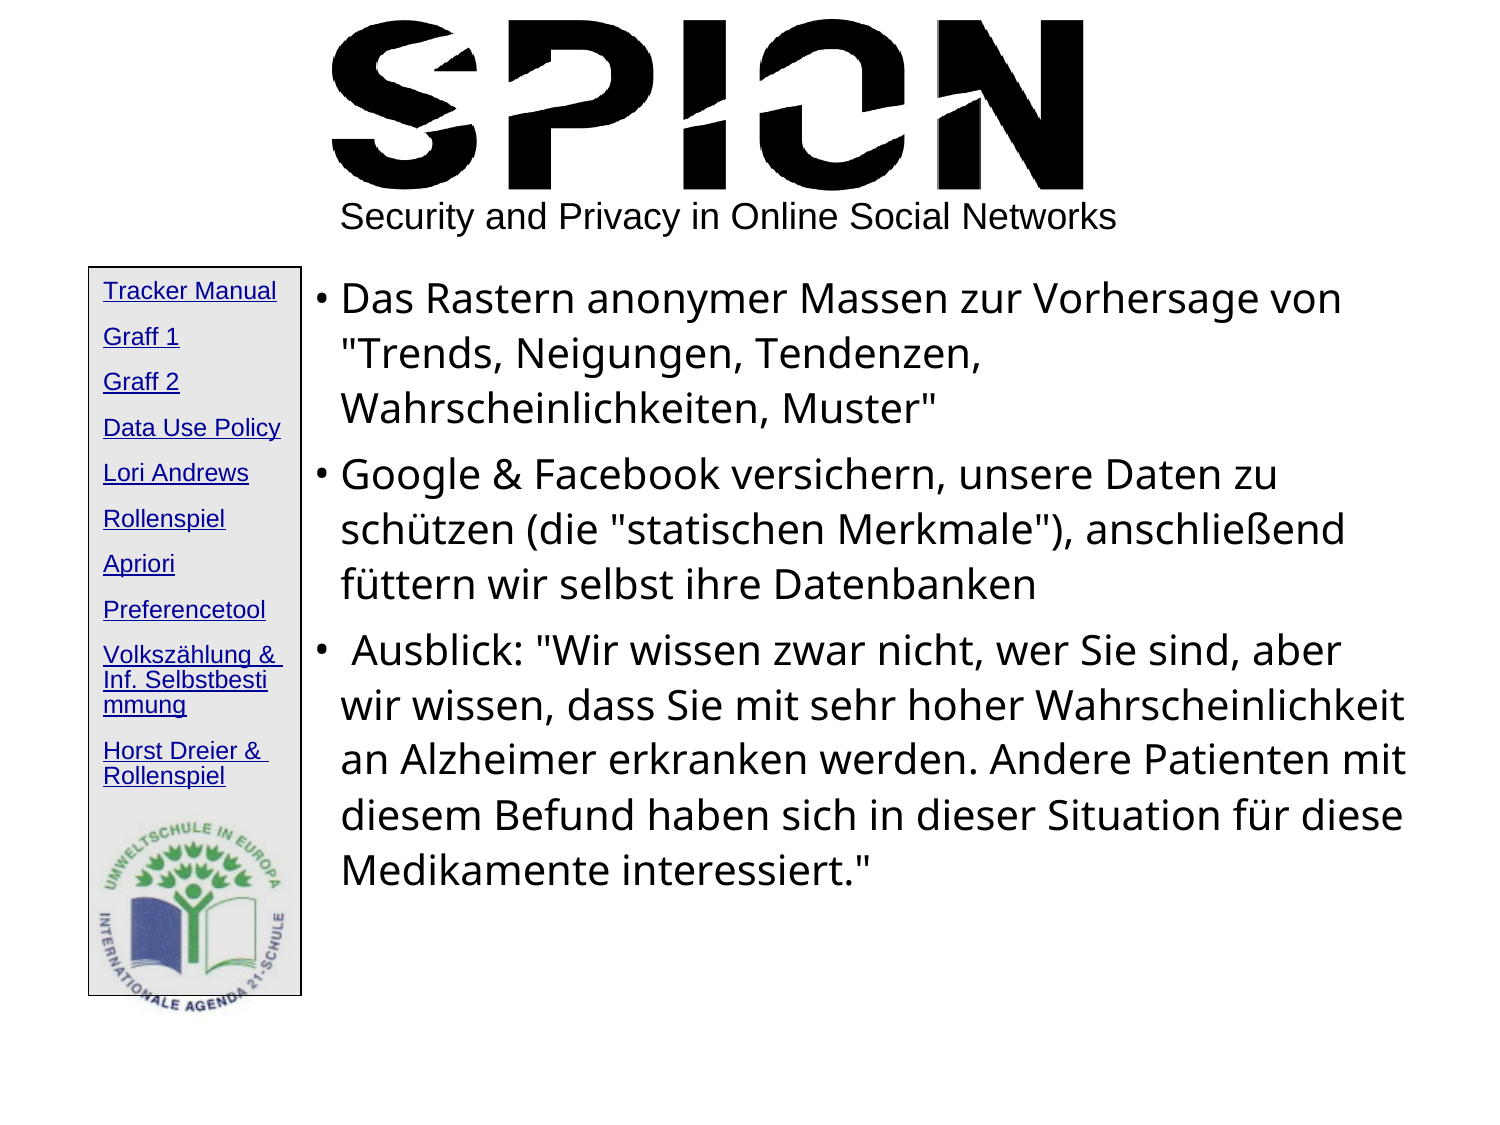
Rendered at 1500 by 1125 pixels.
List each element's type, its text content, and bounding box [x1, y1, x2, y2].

list Das Rastern anonymer Massen zur Vorhersage von "Trends, Neigungen, Tendenzen, Wahrscheinlichkeiten, Muster" Google & Facebook versichern, unsere Daten zu schützen (die "statischen Merkmale"), anschließend füttern wir selbst ihre Datenbanken Ausblick: "Wir wissen zwar nicht, wer Sie sind, aber wir wissen, dass Sie mit sehr hoher Wahrscheinlichkeit an Alzheimer erkranken werden. Andere Patienten mit diesem Befund haben sich in dieser Situation für diese Medikamente interessiert." [312, 267, 1412, 1027]
picture [324, 0, 1093, 208]
picture [88, 996, 293, 1024]
